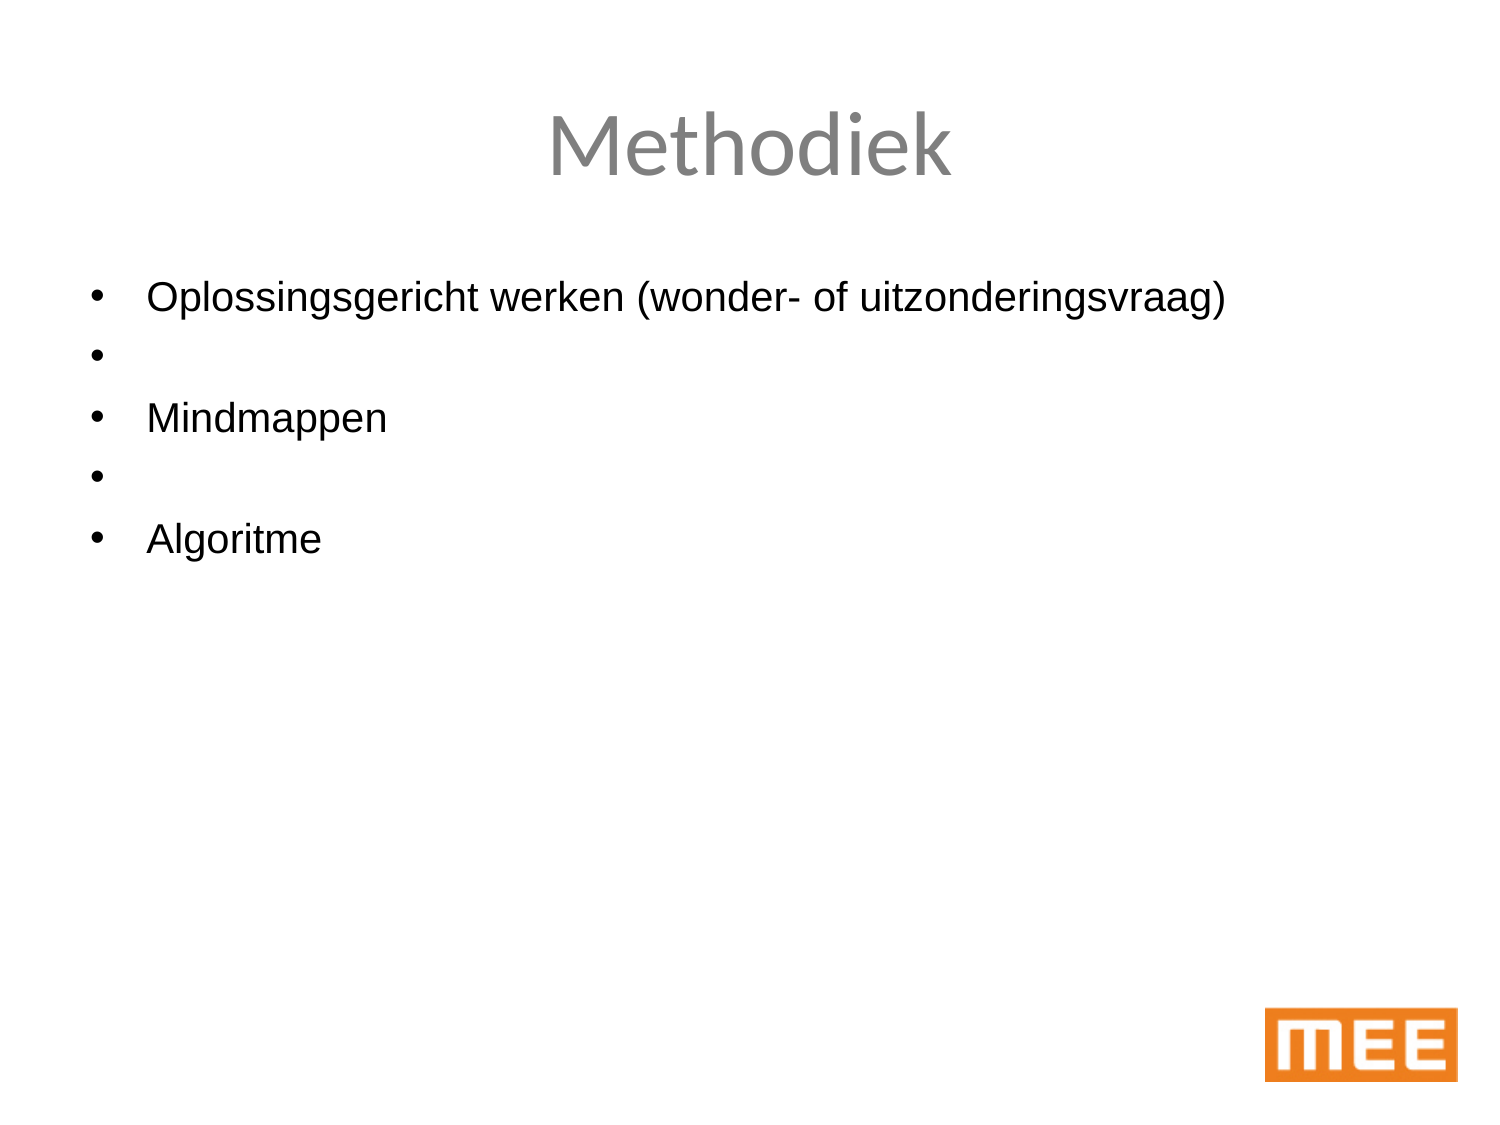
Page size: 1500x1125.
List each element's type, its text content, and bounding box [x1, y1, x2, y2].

title Methodiek [75, 45, 1426, 233]
picture [1265, 1007, 1458, 1082]
list Oplossingsgericht werken (wonder- of uitzonderingsvraag) Mindmappen Algoritme [75, 262, 1426, 1005]
